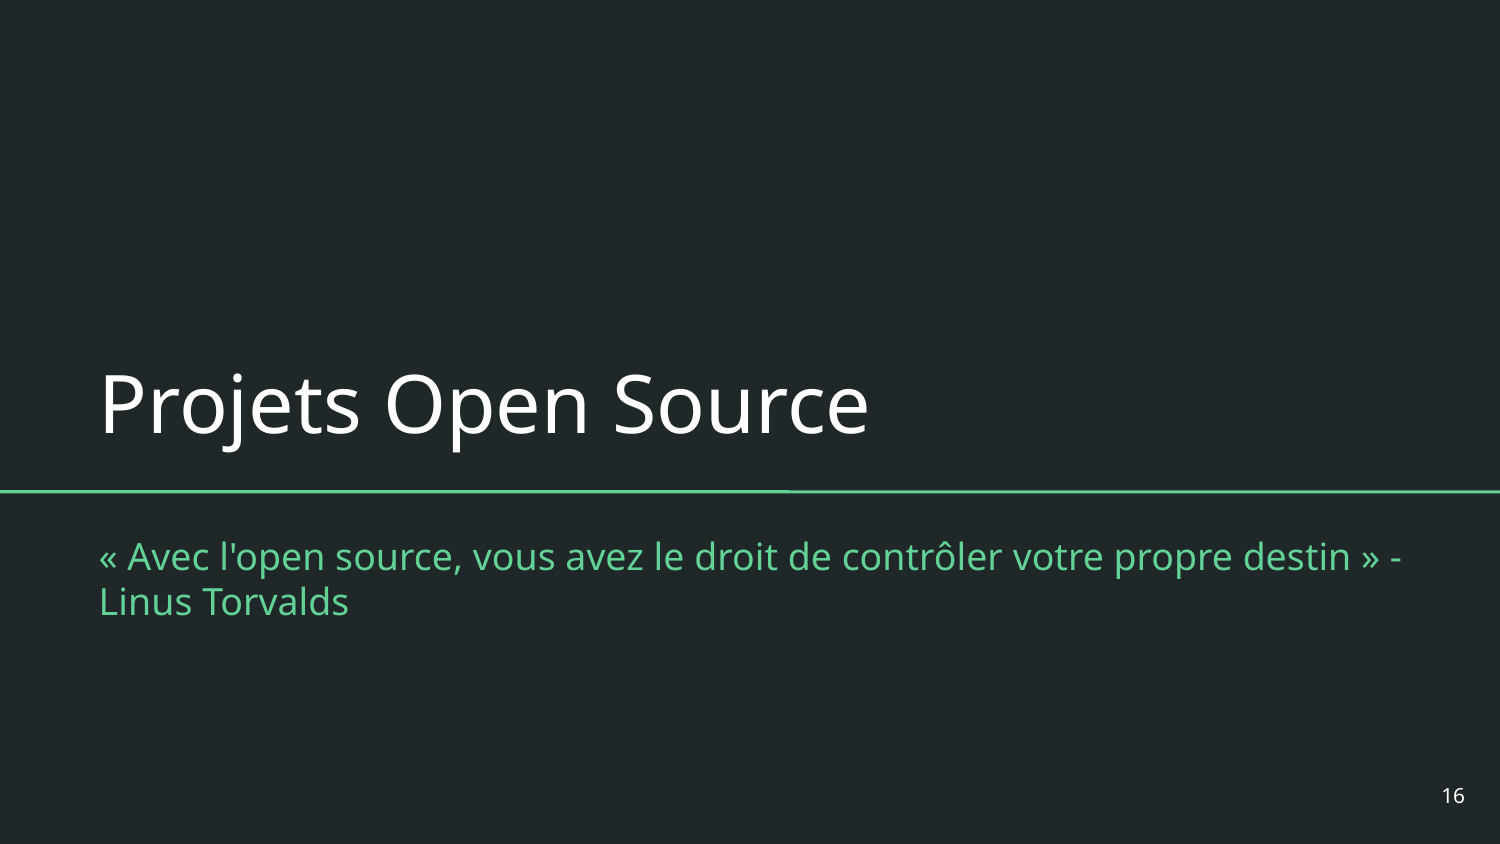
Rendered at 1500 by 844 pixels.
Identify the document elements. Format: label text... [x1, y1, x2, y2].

slide_number <numéro> [1389, 764, 1480, 830]
text_box « Avec l'open source, vous avez le droit de contrôler votre propre destin » - Linus Torvalds [83, 518, 1447, 639]
title Projets Open Source [83, 337, 1417, 466]
